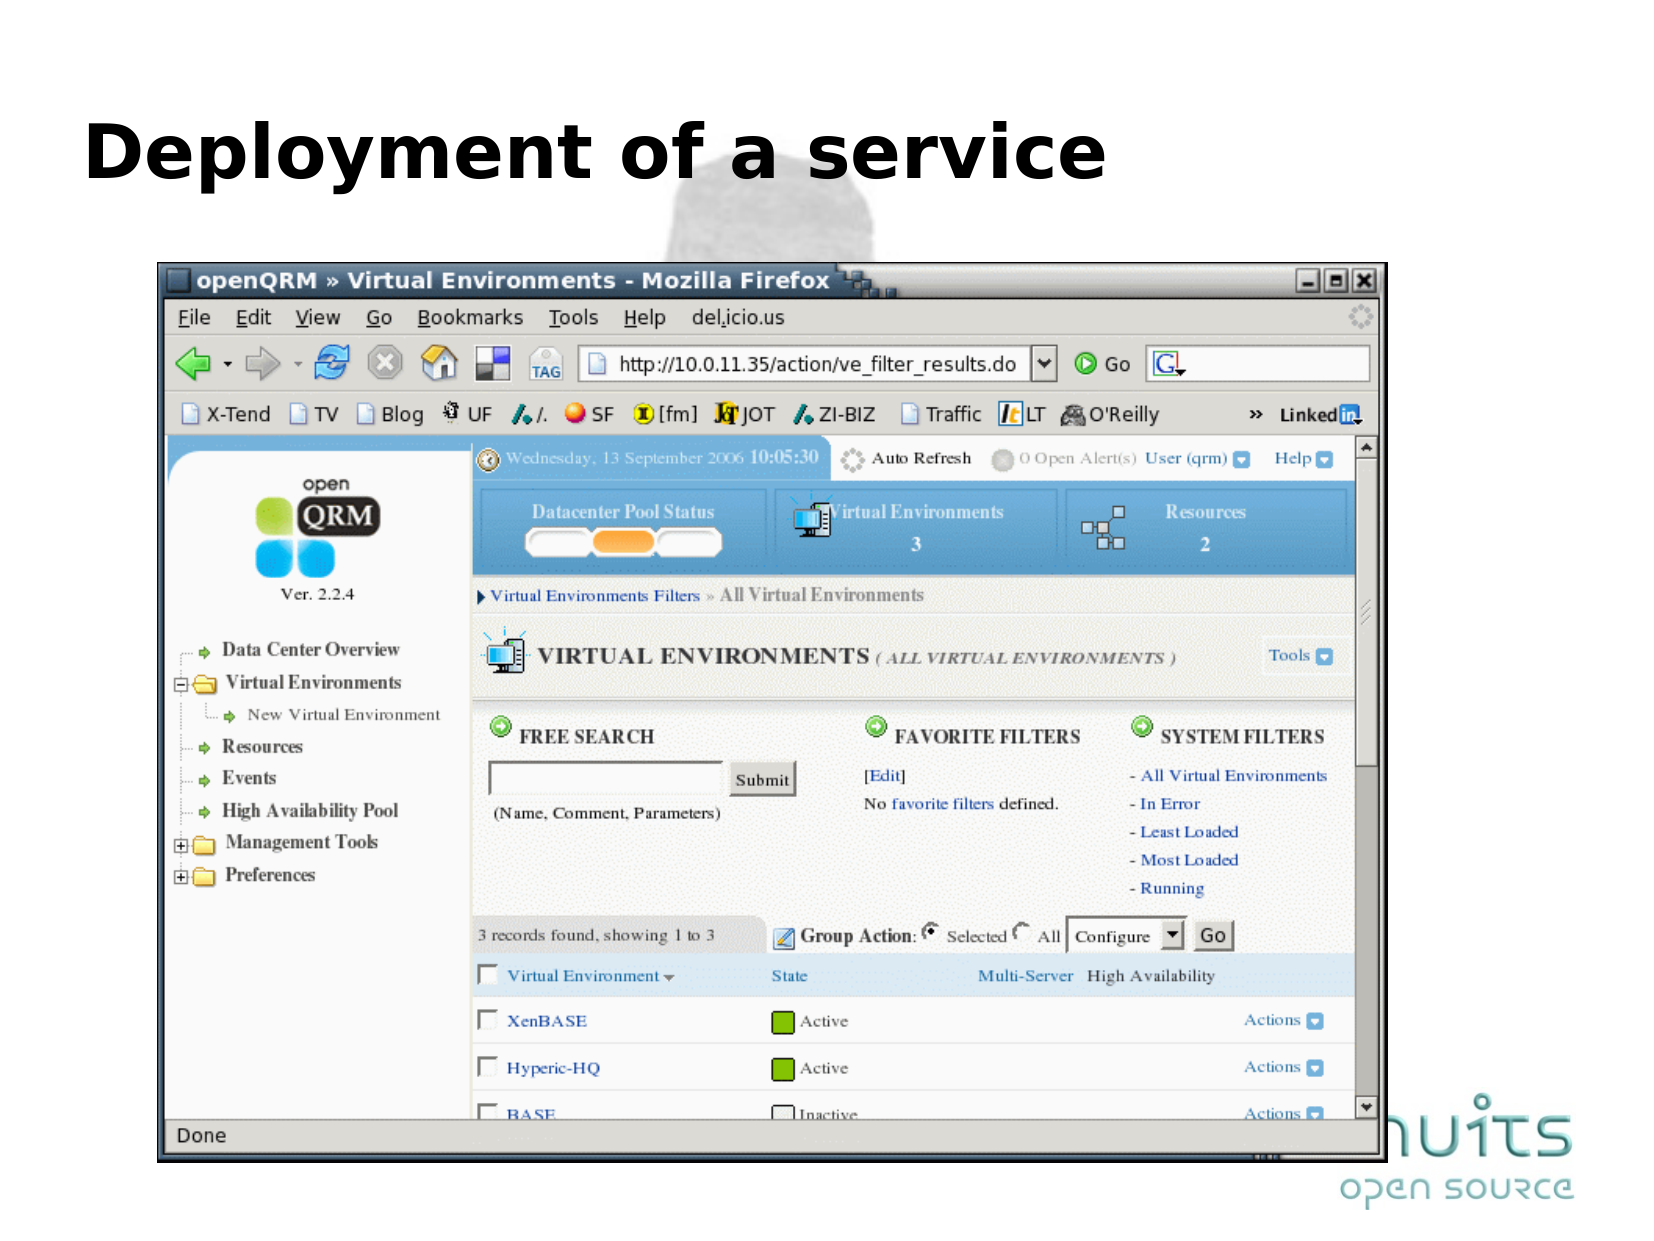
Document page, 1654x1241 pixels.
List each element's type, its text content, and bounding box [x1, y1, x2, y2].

title Deployment of a service [82, 49, 1571, 257]
picture [157, 257, 1576, 1210]
